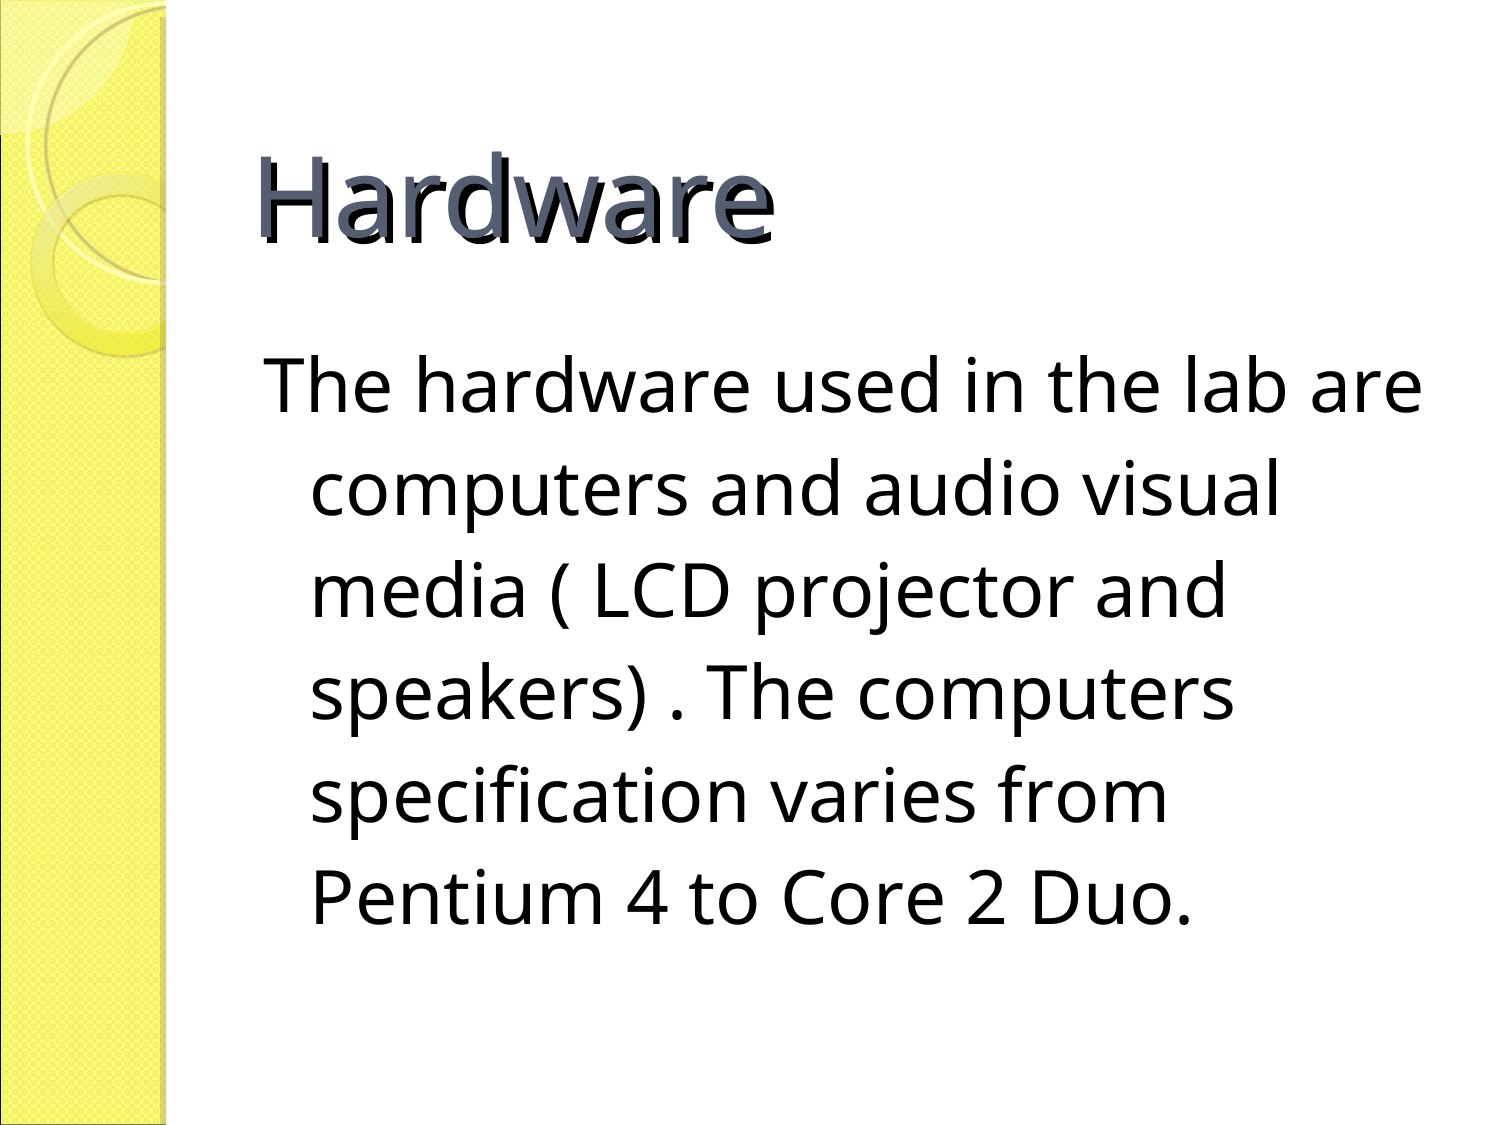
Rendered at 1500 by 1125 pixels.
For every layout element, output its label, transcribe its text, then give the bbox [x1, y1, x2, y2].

list The hardware used in the lab are computers and audio visual media ( LCD projector and speakers) . The computers specification varies from Pentium 4 to Core 2 Duo. [235, 324, 1466, 1073]
picture [136, 0, 166, 4]
title Hardware [235, 87, 1466, 301]
picture [0, 11, 166, 1125]
